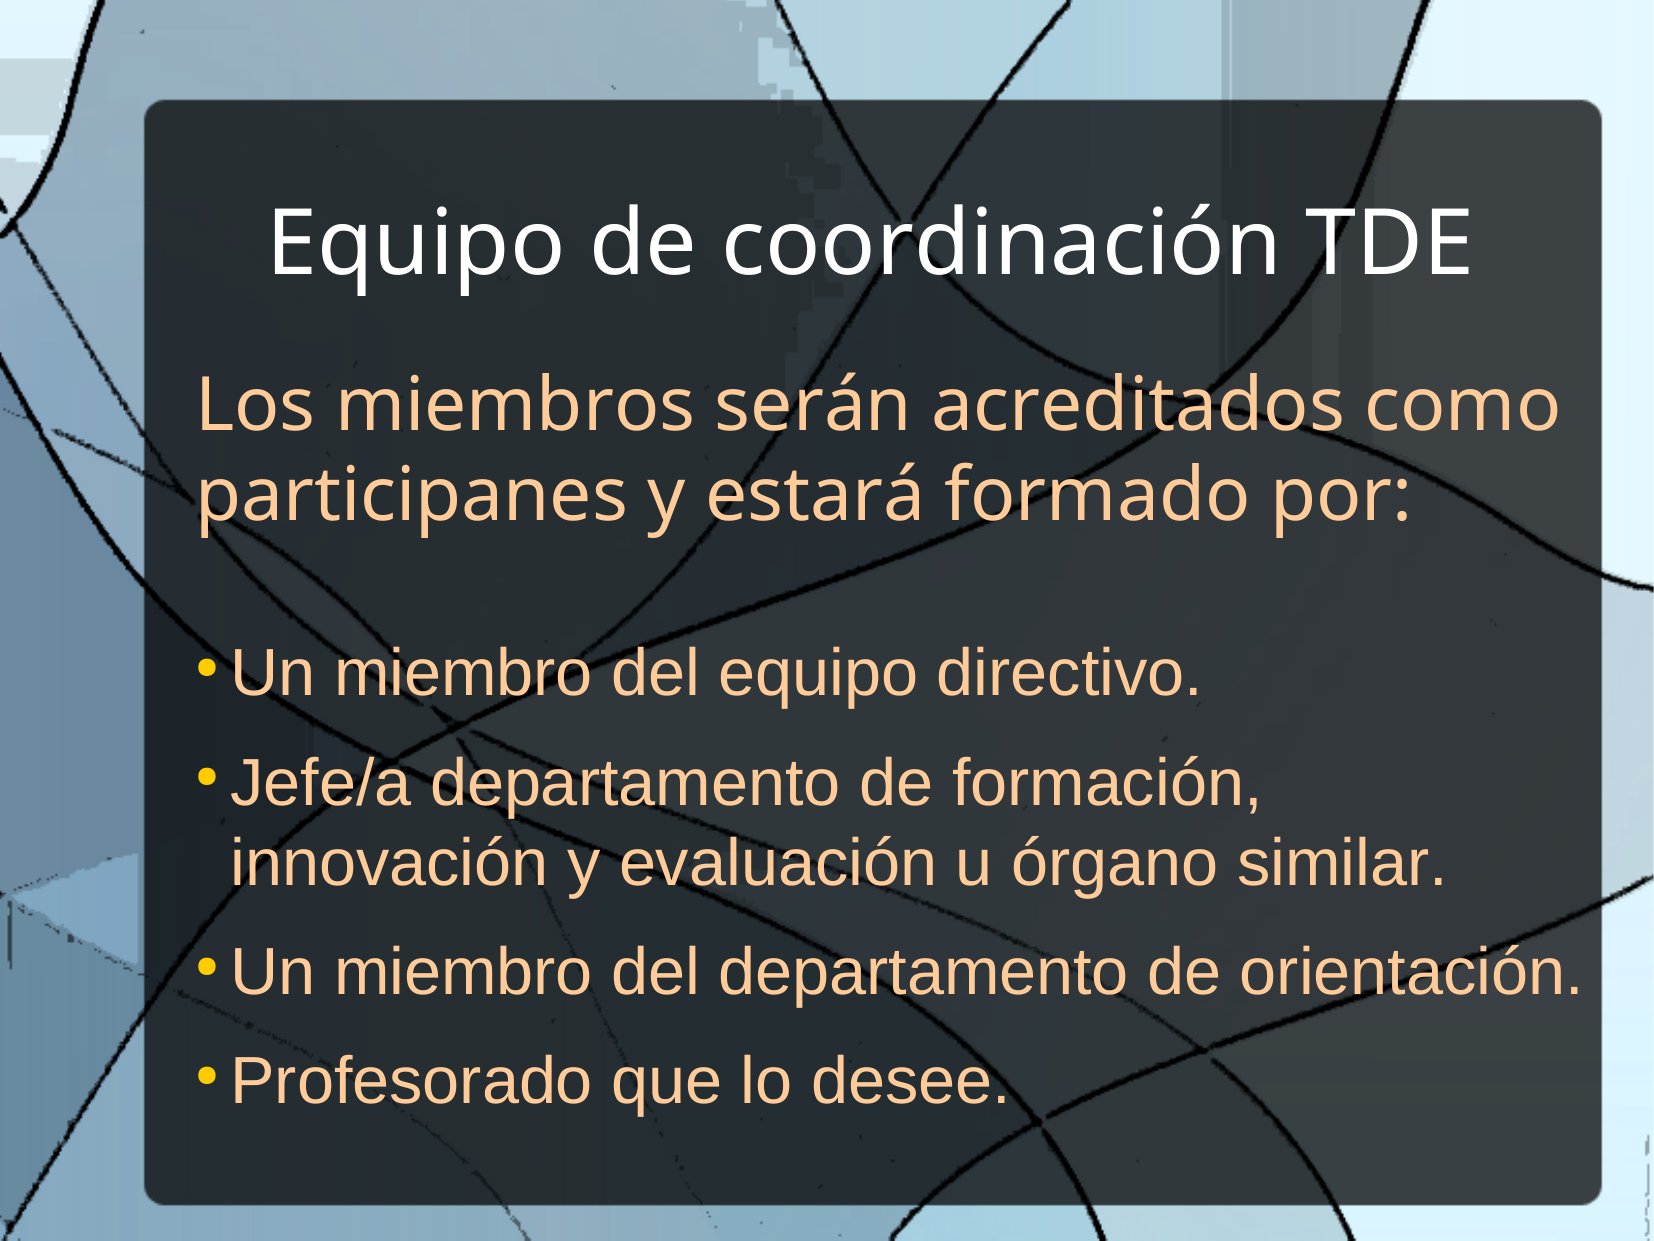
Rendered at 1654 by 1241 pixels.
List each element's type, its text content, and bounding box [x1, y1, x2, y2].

picture [0, 0, 1654, 1241]
title Equipo de coordinación TDE [159, 129, 1583, 347]
list Los miembros serán acreditados como participanes y estará formado por: Un miembro del equipo directivo. Jefe/a departamento de formación, innovación y evaluación u órgano similar. Un miembro del departamento de orientación. Profesorado que lo desee. [194, 355, 1595, 1146]
